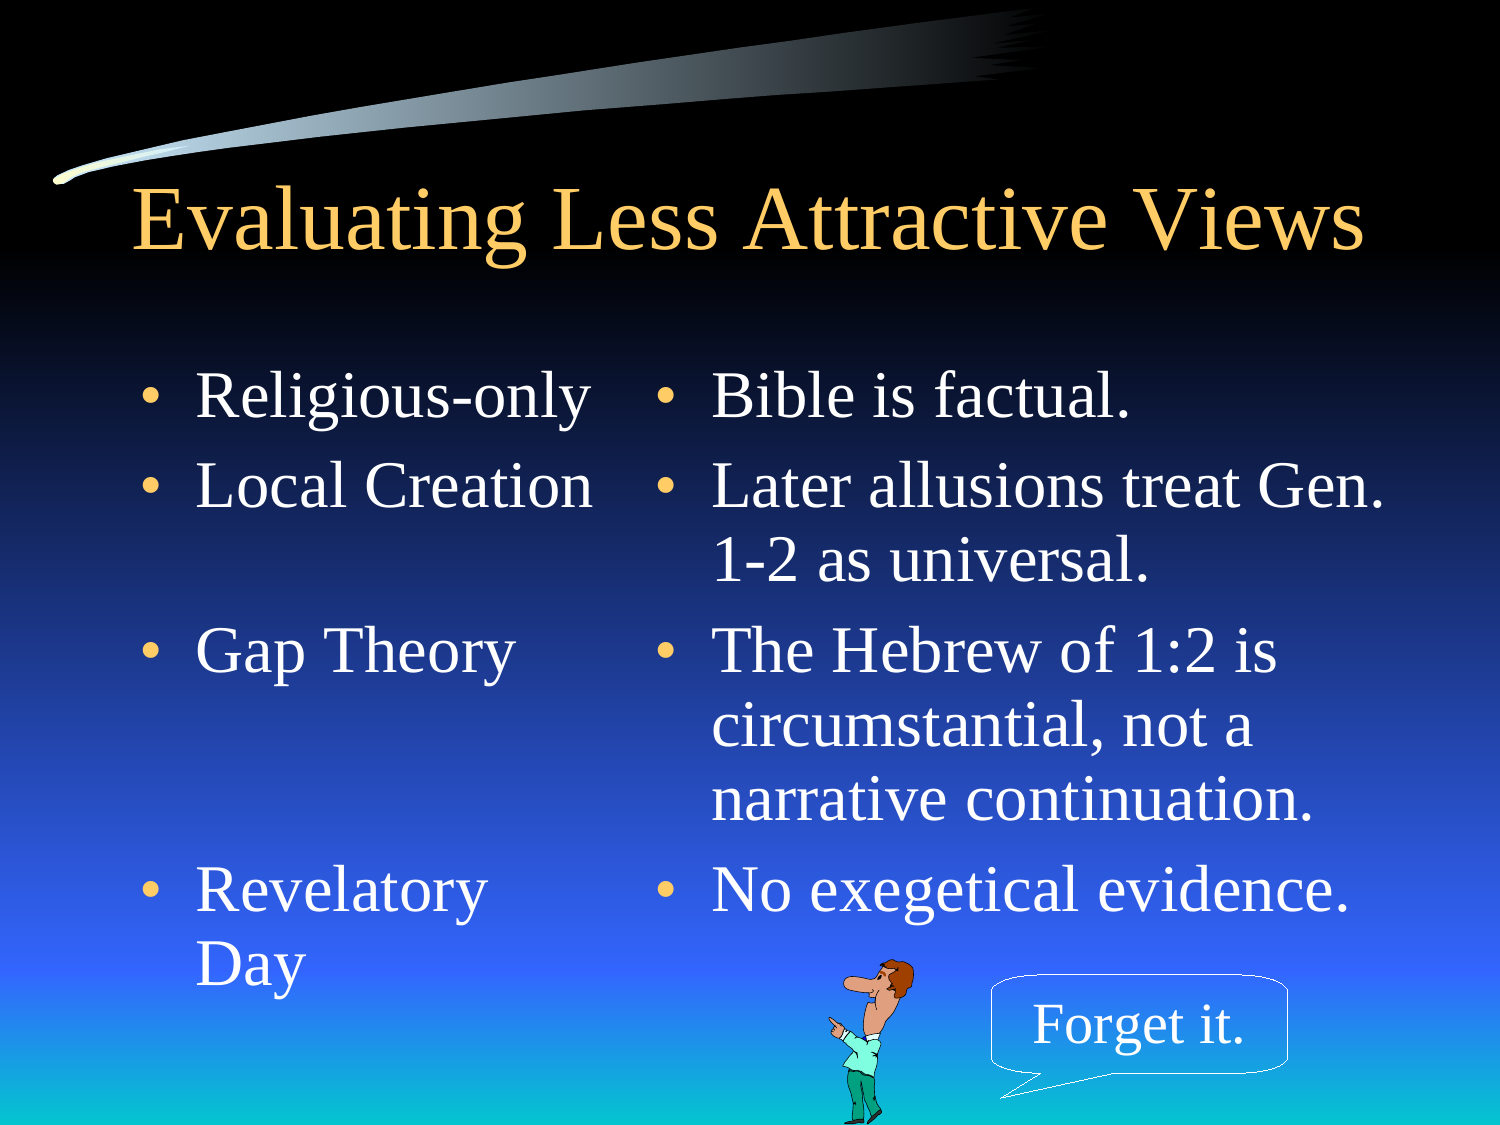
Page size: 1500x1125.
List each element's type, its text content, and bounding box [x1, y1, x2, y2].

list Bible is factual. Later allusions treat Gen. 1-2 as universal. The Hebrew of 1:2 is circumstantial, not a narrative continuation. No exegetical evidence. [639, 350, 1415, 1026]
list Religious-only Local Creation Gap Theory Revelatory Day [124, 350, 623, 1026]
title Evaluating Less Attractive Views [112, 124, 1388, 313]
chart [828, 959, 915, 1125]
text_box Forget it. [991, 974, 1288, 1099]
